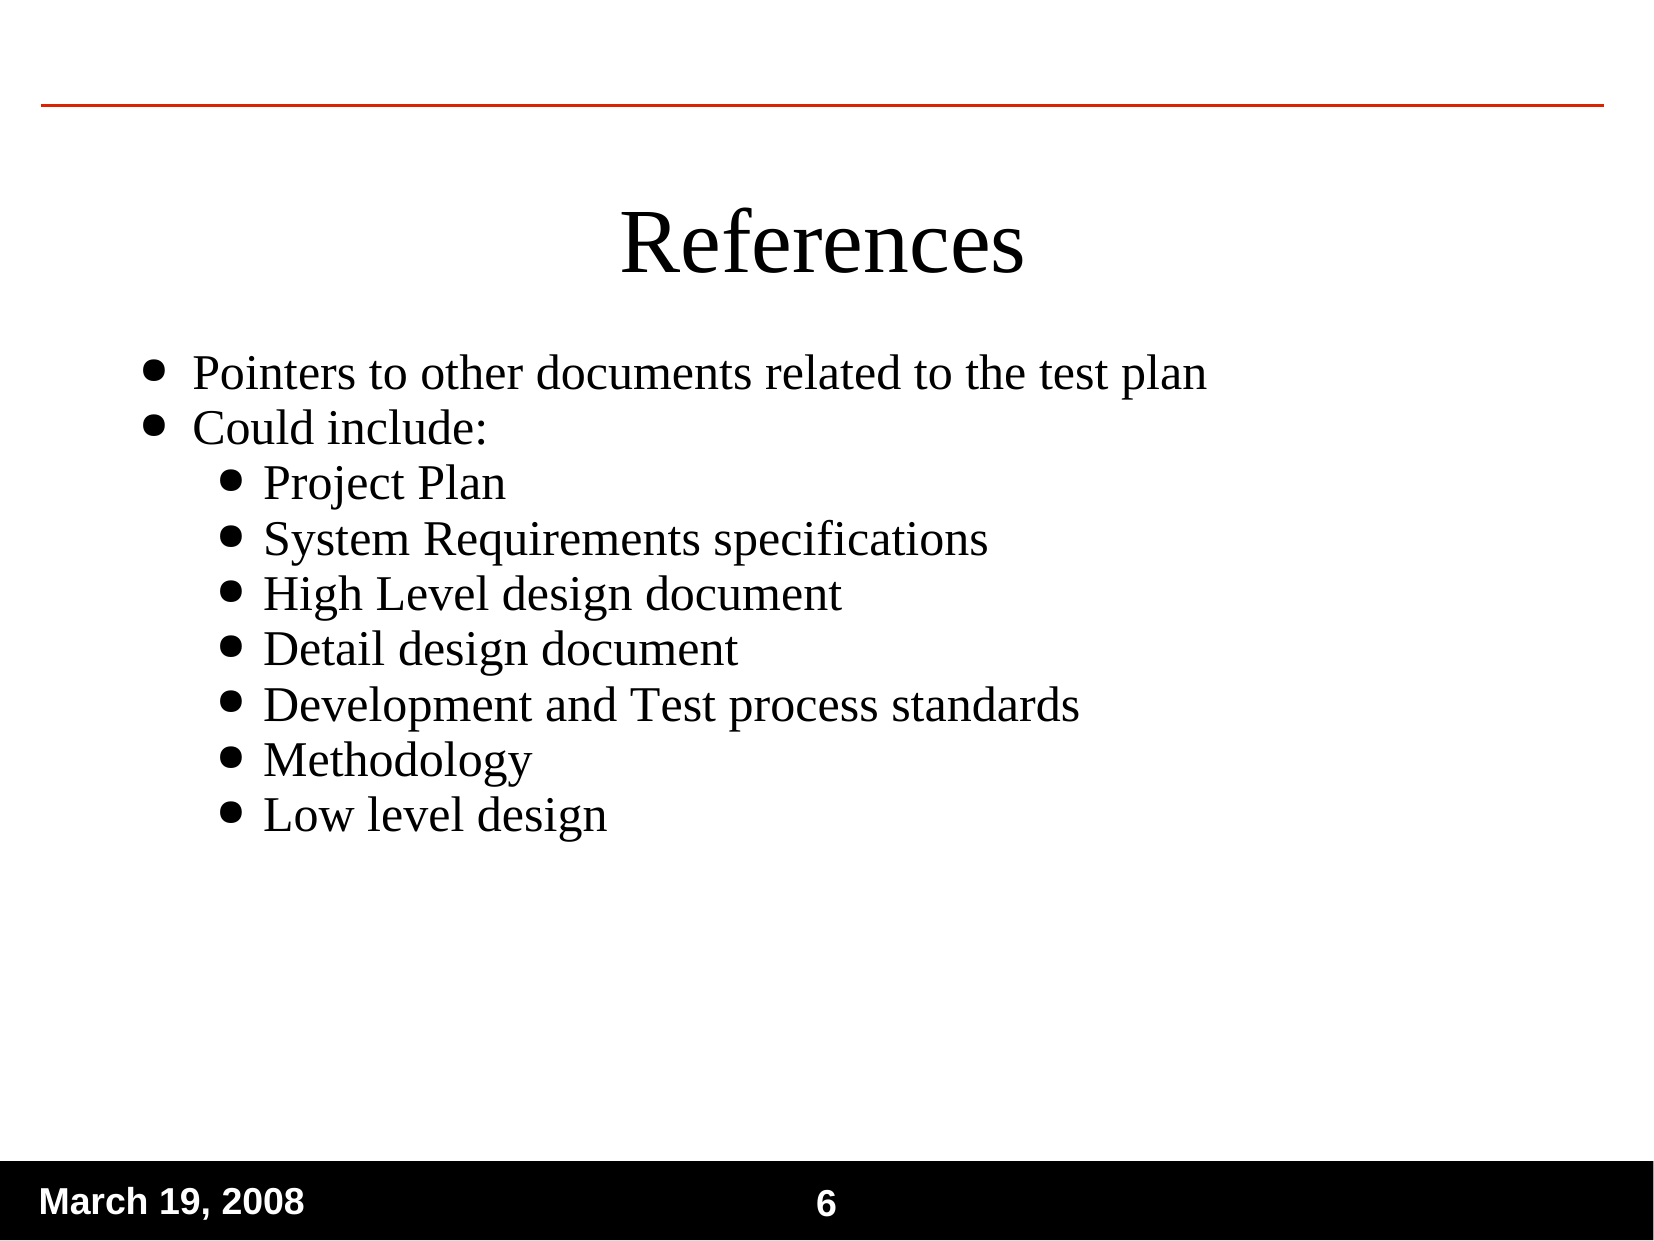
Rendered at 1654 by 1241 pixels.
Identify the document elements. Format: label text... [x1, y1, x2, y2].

list Pointers to other documents related to the test plan Could include: Project Plan System Requirements specifications High Level design document Detail design document Development and Test process standards Methodology Low level design [121, 344, 1534, 1127]
title References [117, 137, 1530, 346]
